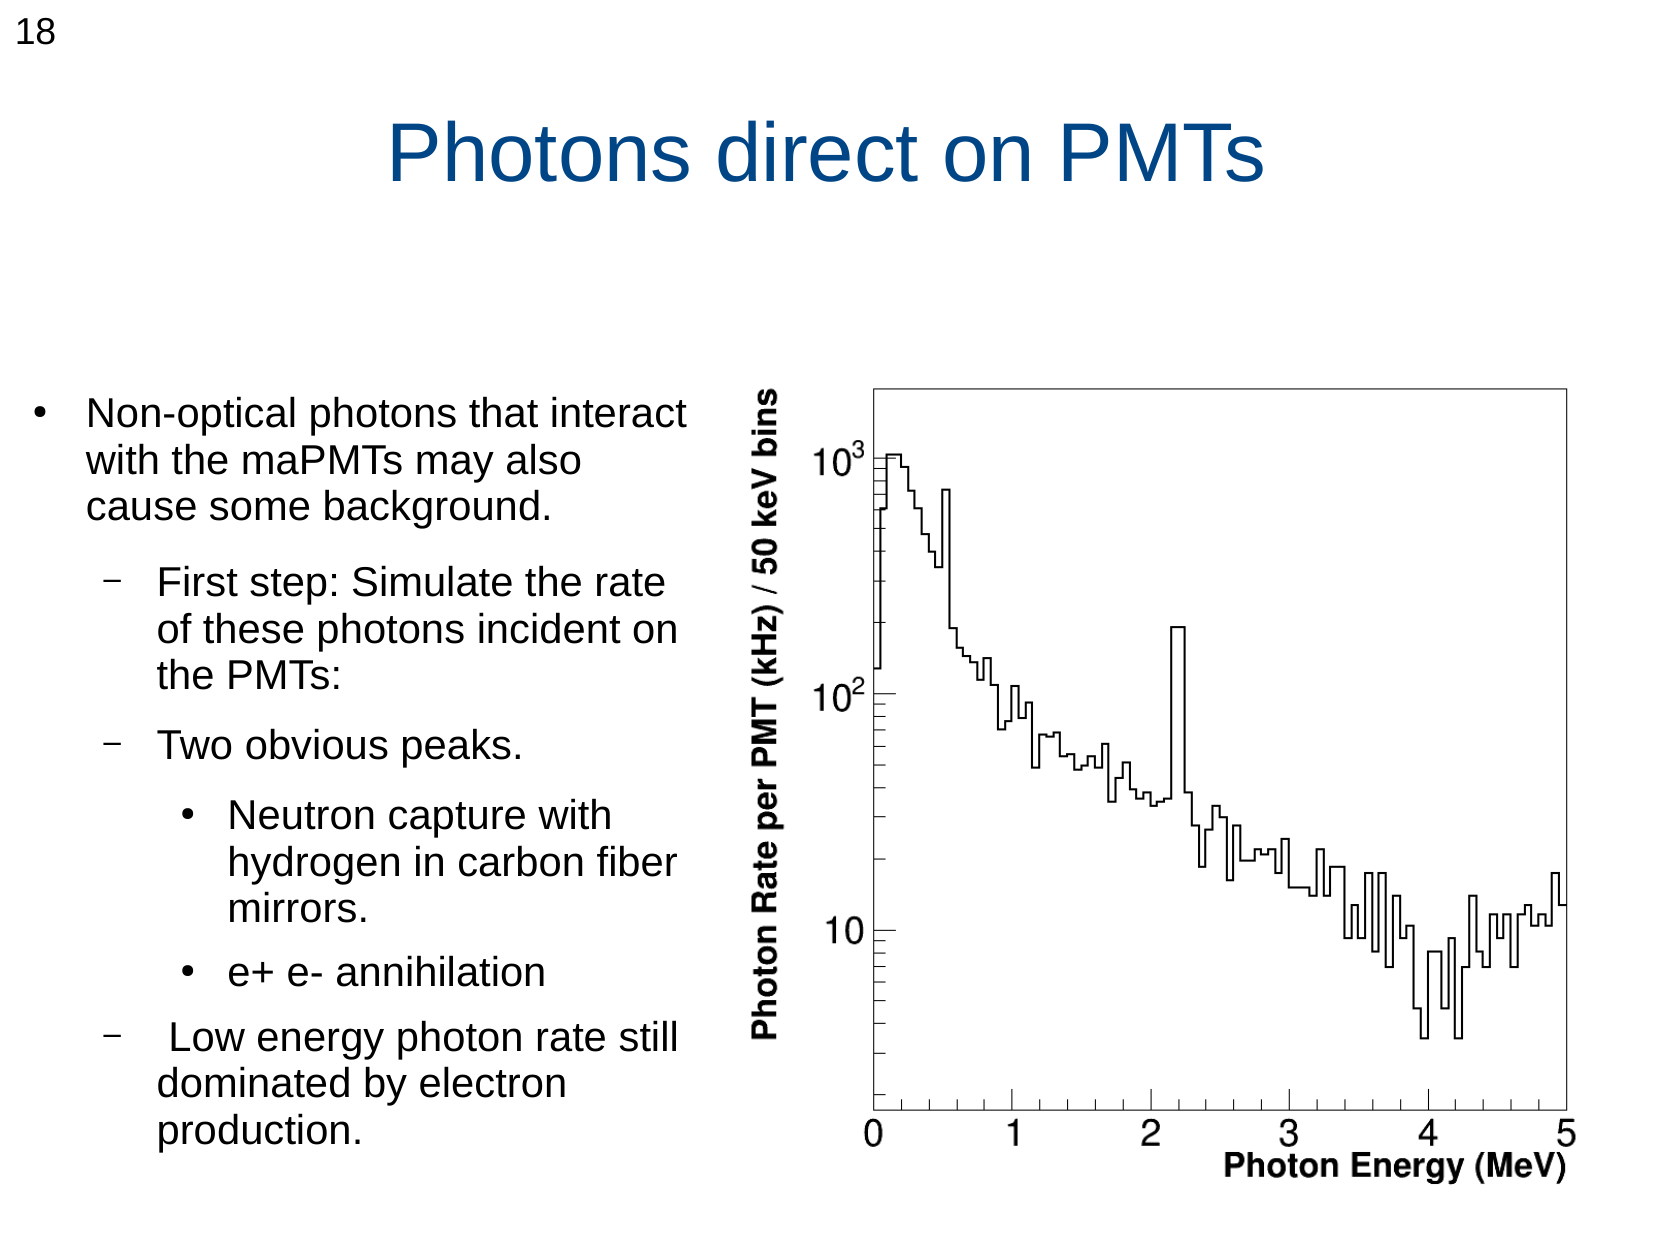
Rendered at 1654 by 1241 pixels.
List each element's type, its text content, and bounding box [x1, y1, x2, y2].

list Non-optical photons that interact with the maPMTs may also cause some background. First step: Simulate the rate of these photons incident on the PMTs: Two obvious peaks. Neutron capture with hydrogen in carbon fiber mirrors. e+ e- annihilation Low energy photon rate still dominated by electron production. [15, 390, 698, 1156]
picture [735, 344, 1654, 1241]
title Photons direct on PMTs [82, 49, 1571, 257]
text_box 18 [0, 3, 72, 61]
